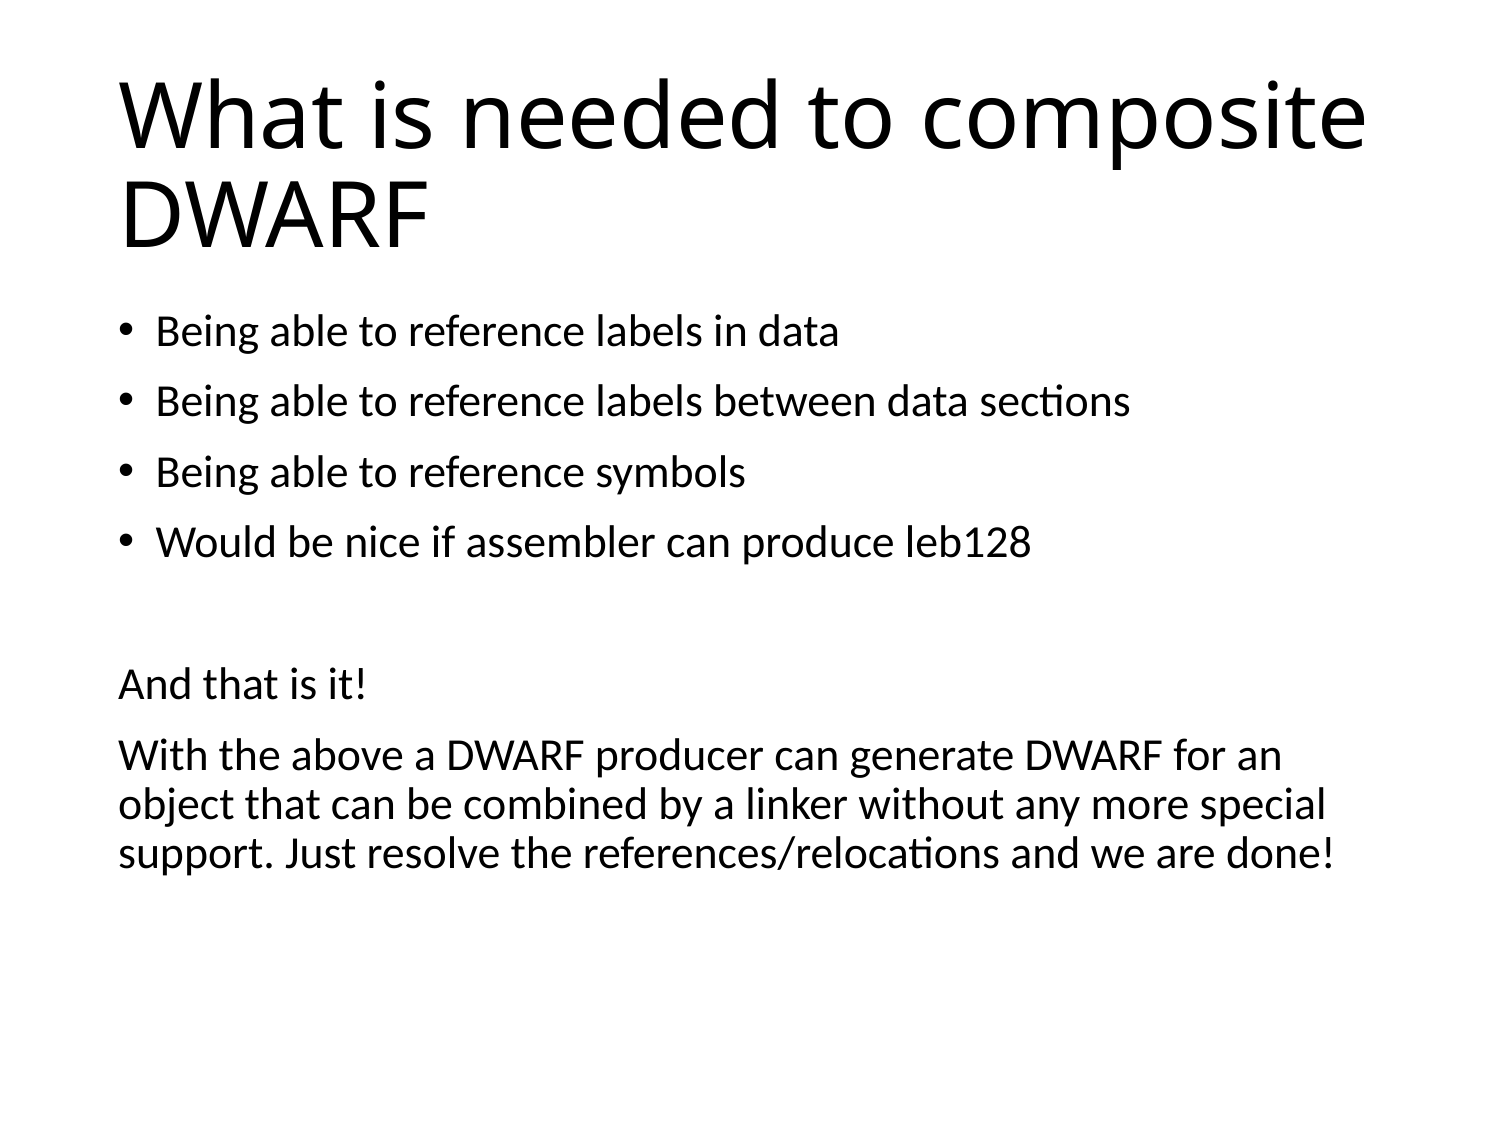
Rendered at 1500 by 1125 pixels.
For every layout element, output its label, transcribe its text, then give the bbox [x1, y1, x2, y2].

title What is needed to composite DWARF [103, 59, 1397, 278]
list Being able to reference labels in data Being able to reference labels between data sections Being able to reference symbols Would be nice if assembler can produce leb128 And that is it! With the above a DWARF producer can generate DWARF for an object that can be combined by a linker without any more special support. Just resolve the references/relocations and we are done! [103, 299, 1397, 1014]
